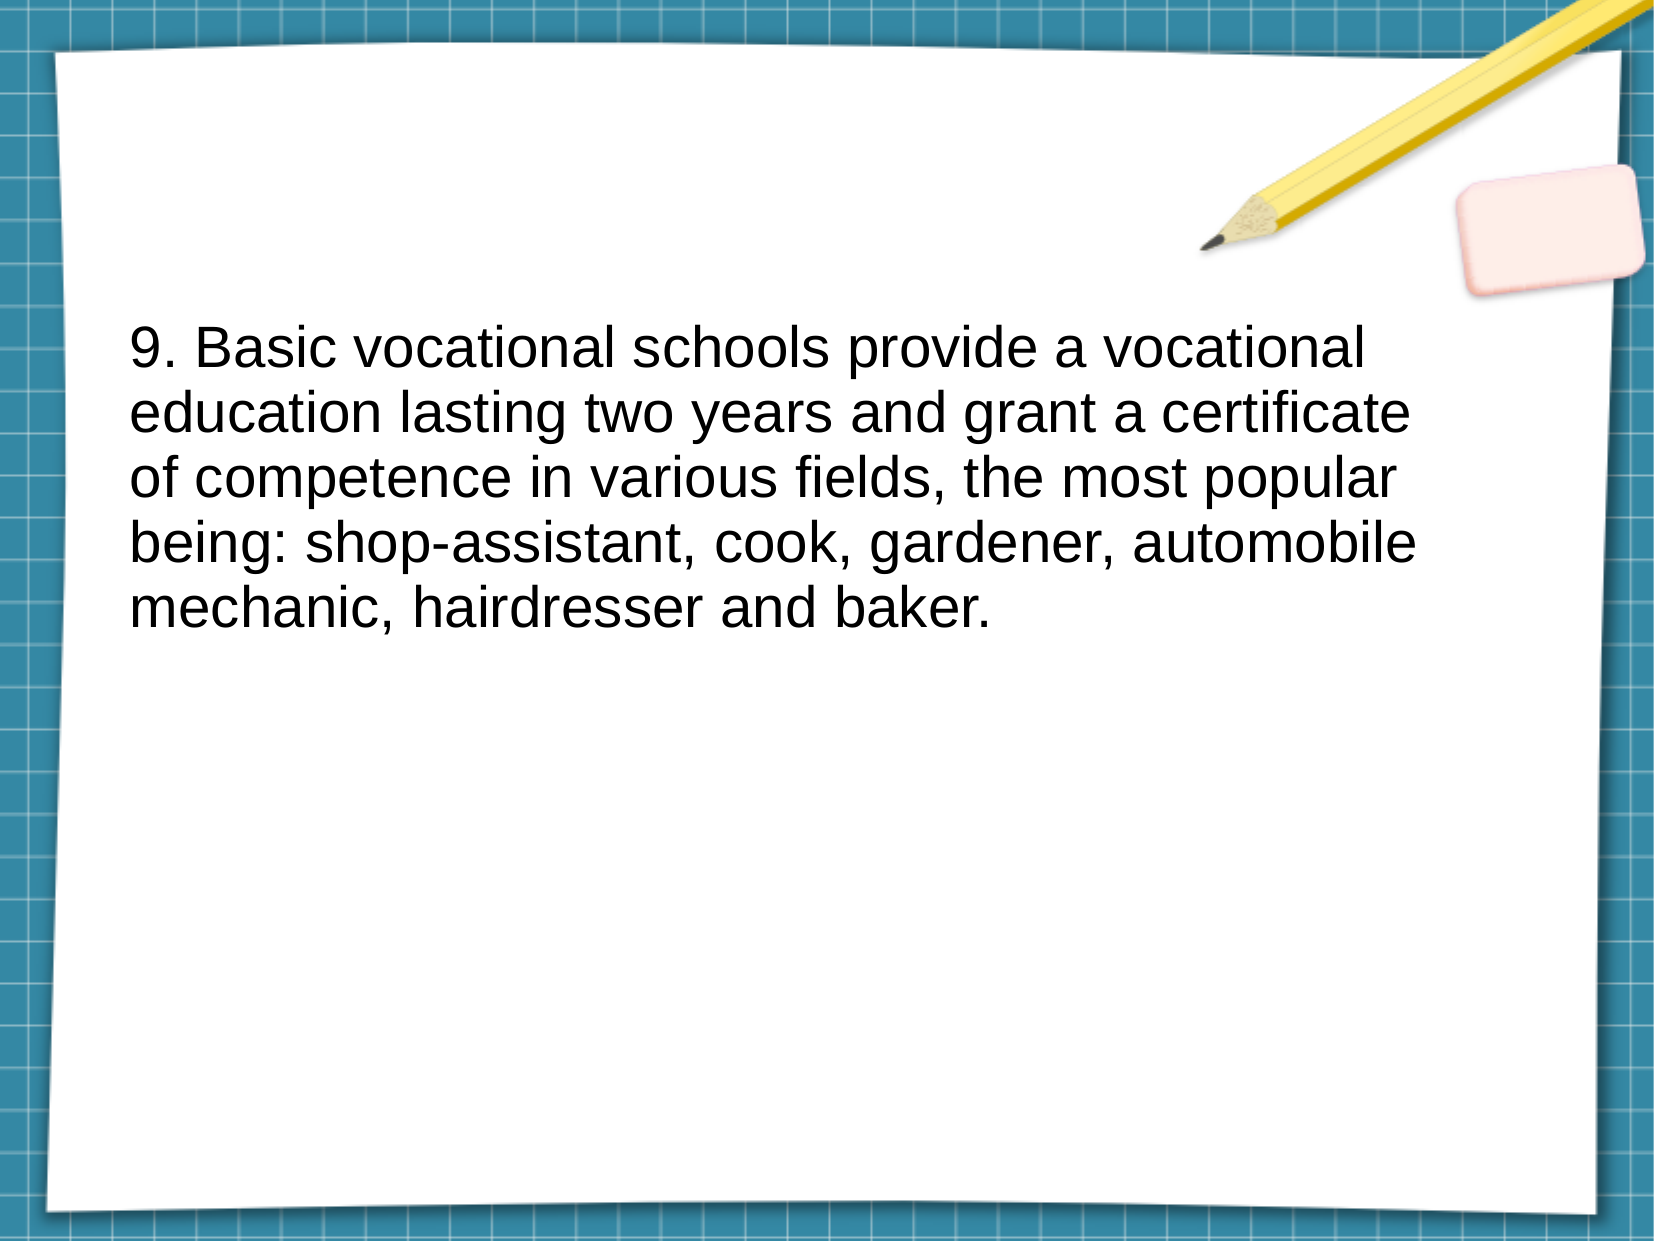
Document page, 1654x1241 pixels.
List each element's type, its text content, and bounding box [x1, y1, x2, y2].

picture [0, 0, 1654, 1241]
list 9. Basic vocational schools provide a vocational education lasting two years and grant a certificate of competence in various fields, the most popular being: shop-assistant, cook, gardener, automobile mechanic, hairdresser and baker. [129, 311, 1465, 1031]
